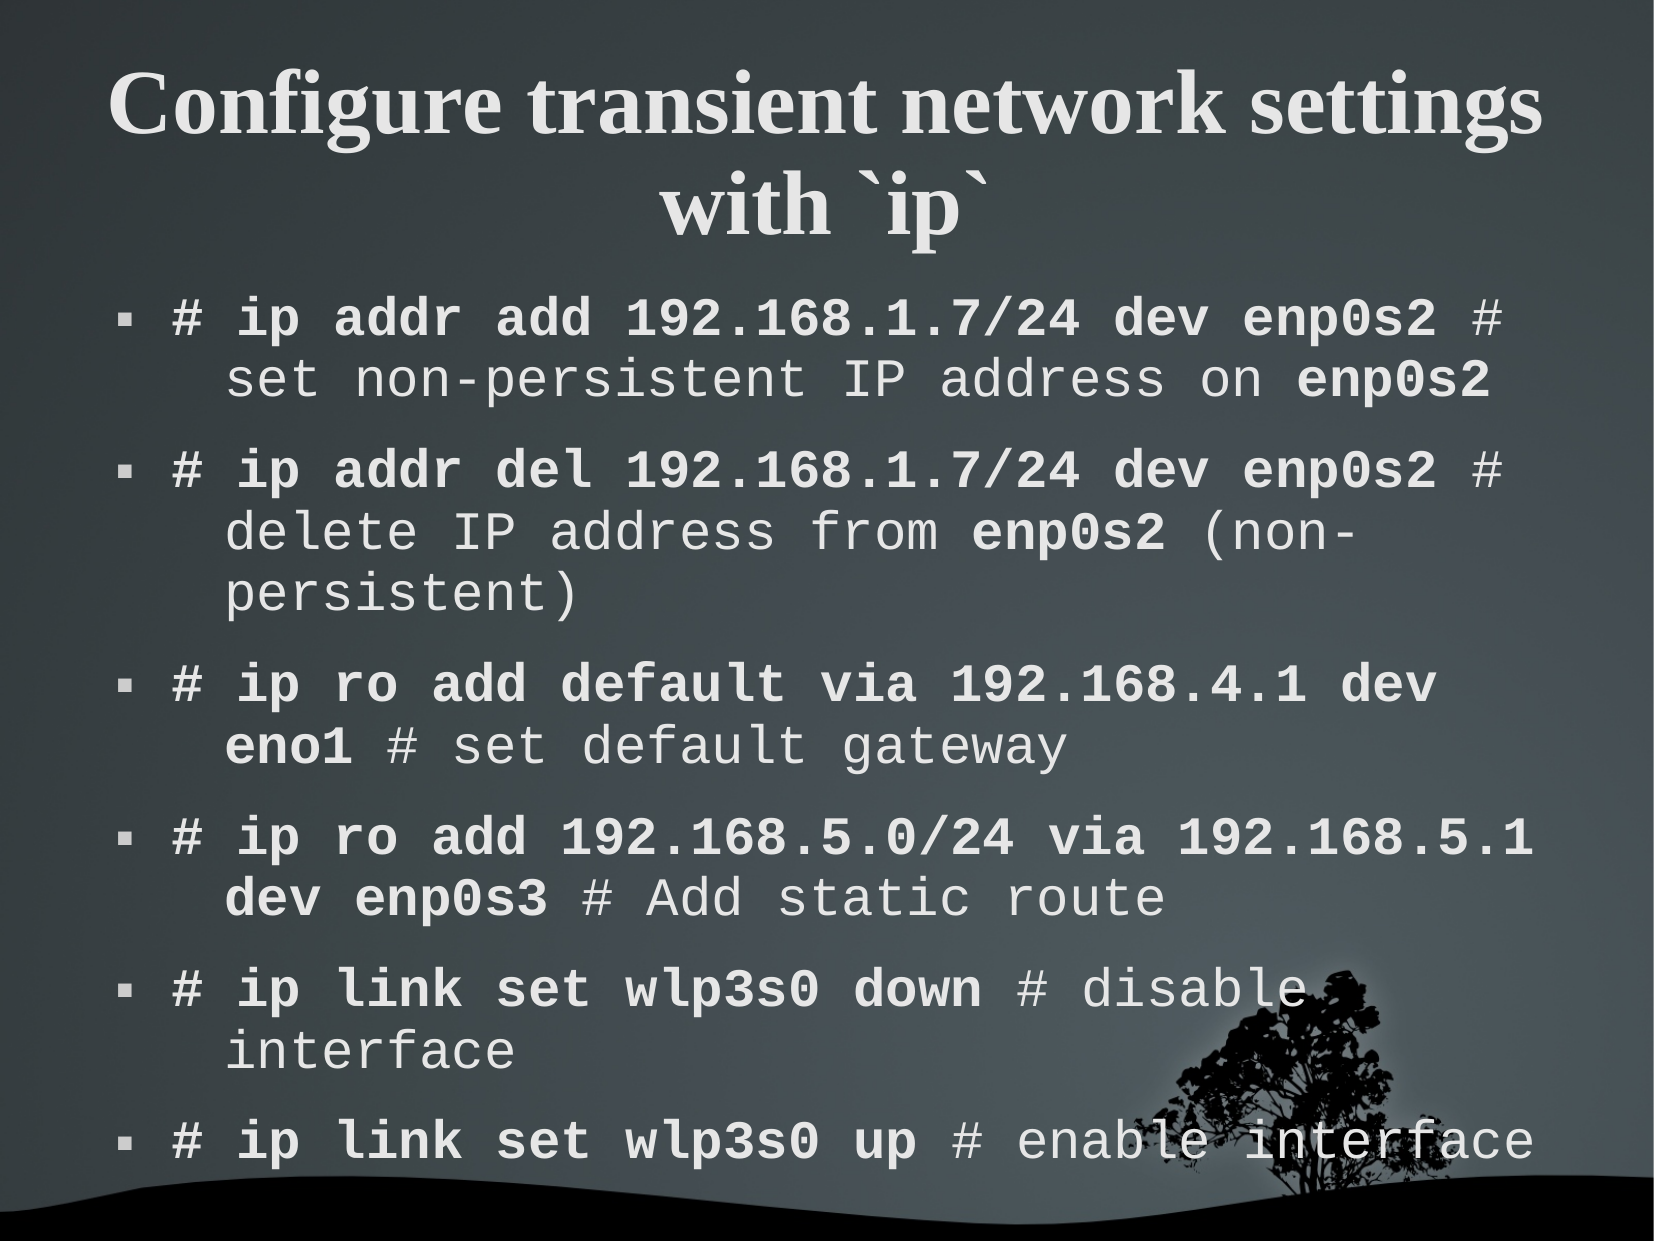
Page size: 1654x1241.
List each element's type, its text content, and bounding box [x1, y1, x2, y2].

picture [0, 0, 1654, 1241]
title Configure transient network settings with `ip` [82, 49, 1571, 257]
list # ip addr add 192.168.1.7/24 dev enp0s2 # set non-persistent IP address on enp0s2 # ip addr del 192.168.1.7/24 dev enp0s2 # delete IP address from enp0s2 (non-persistent) # ip ro add default via 192.168.4.1 dev eno1 # set default gateway # ip ro add 192.168.5.0/24 via 192.168.5.1 dev enp0s3 # Add static route # ip link set wlp3s0 down # disable interface # ip link set wlp3s0 up # enable interface [82, 290, 1571, 1176]
